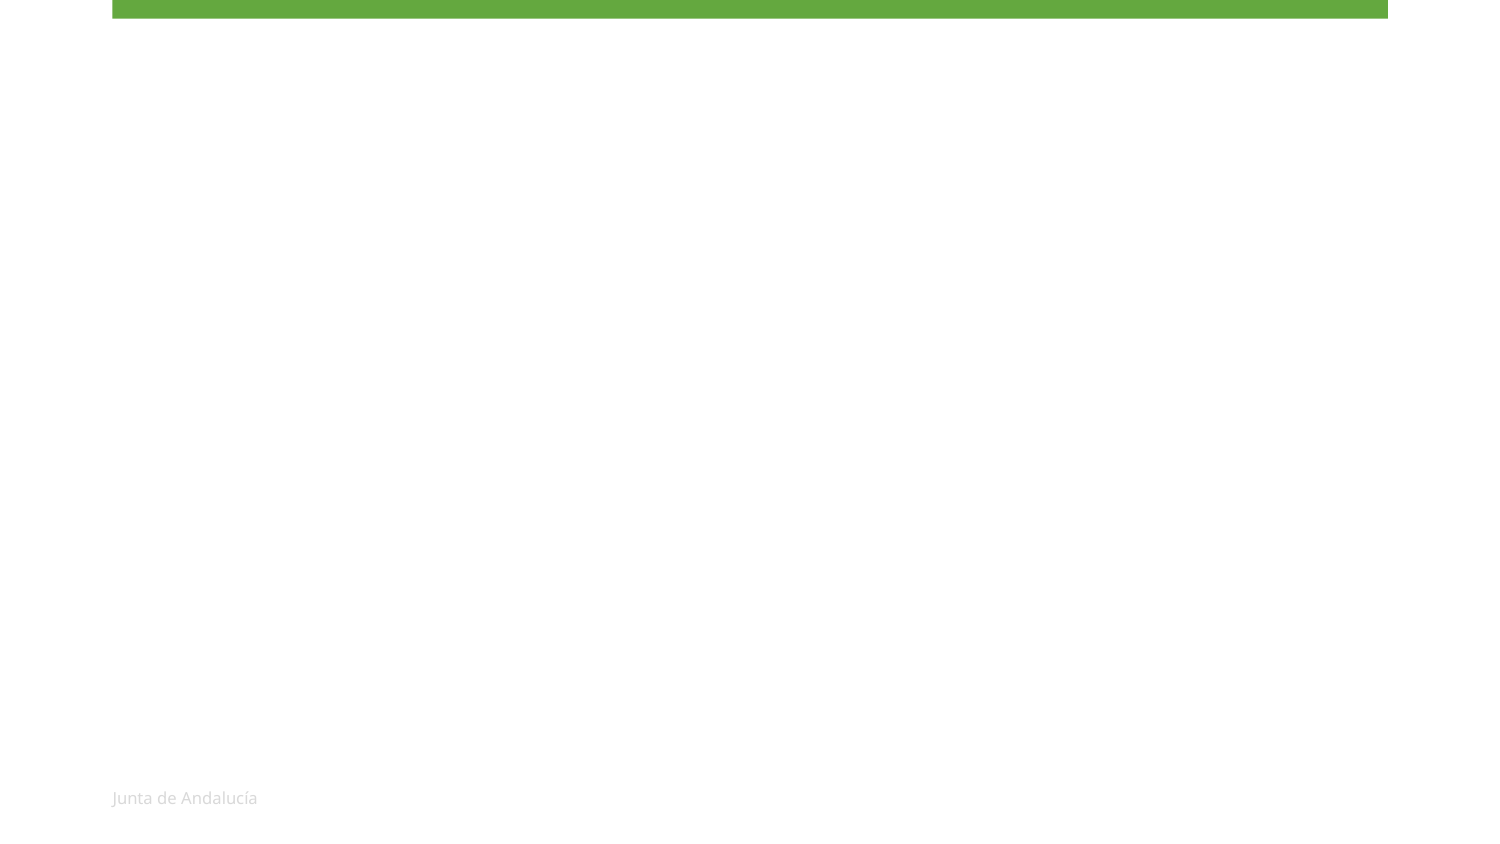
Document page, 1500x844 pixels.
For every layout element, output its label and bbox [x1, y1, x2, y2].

text_box [112, 0, 1388, 19]
